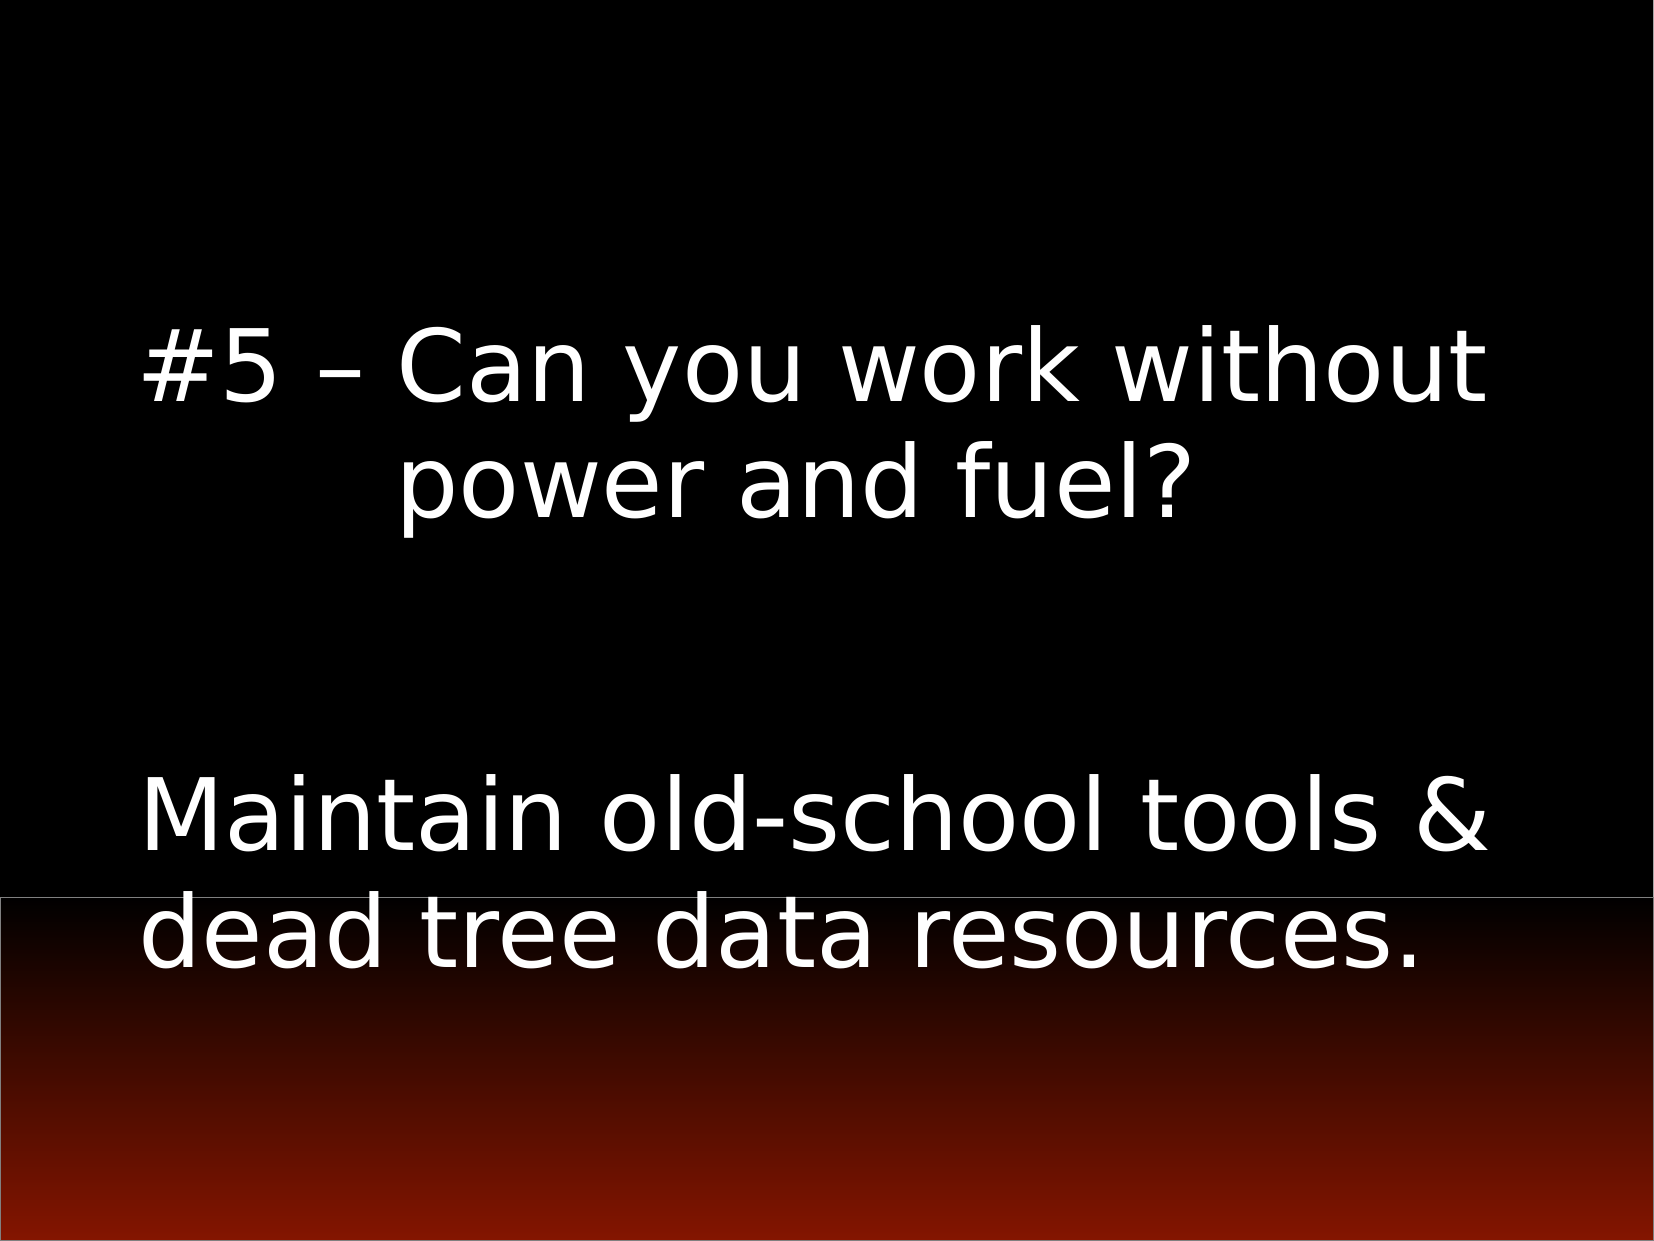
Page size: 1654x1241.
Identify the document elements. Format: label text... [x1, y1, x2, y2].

text_box #5 – Can you work without power and fuel? [76, 301, 1554, 665]
text_box Maintain old-school tools & dead tree data resources. [118, 750, 1583, 999]
